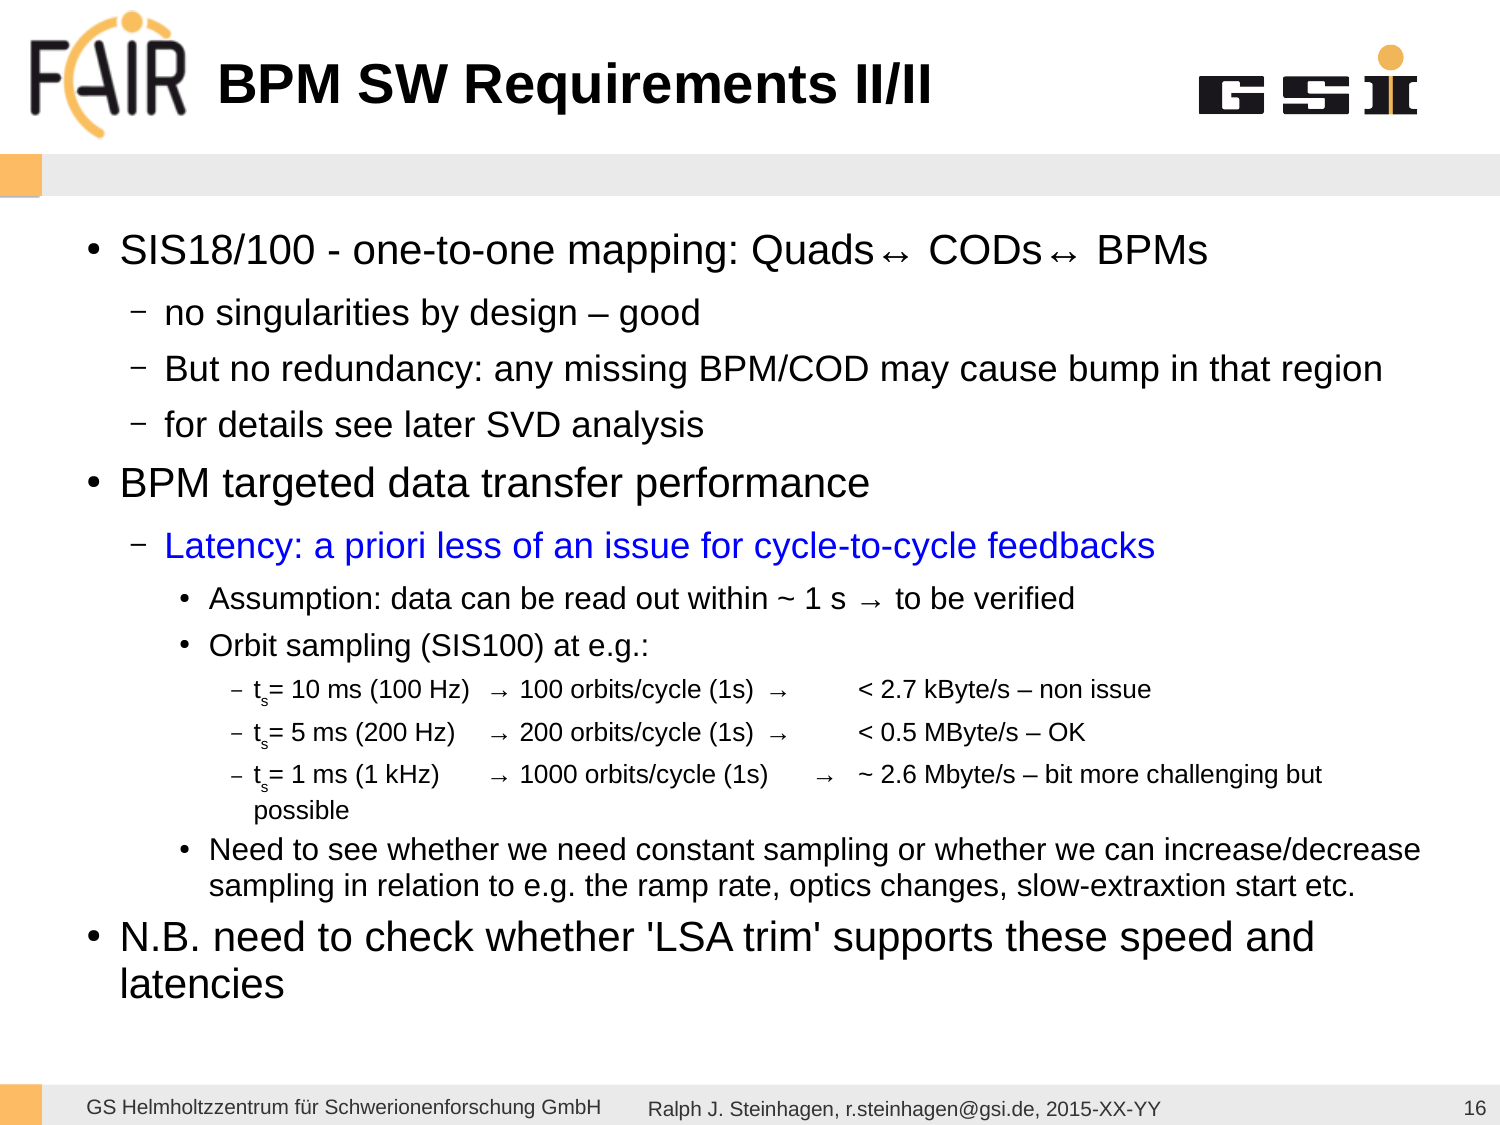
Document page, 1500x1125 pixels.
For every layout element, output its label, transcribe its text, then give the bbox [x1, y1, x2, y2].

title BPM SW Requirements II/II [217, 20, 1109, 147]
picture [1197, 42, 1419, 117]
list SIS18/100 - one-to-one mapping: Quads↔ CODs↔ BPMs no singularities by design – good But no redundancy: any missing BPM/COD may cause bump in that region for details see later SVD analysis BPM targeted data transfer performance Latency: a priori less of an issue for cycle-to-cycle feedbacks Assumption: data can be read out within ~ 1 s → to be verified Orbit sampling (SIS100) at e.g.: ts= 10 ms (100 Hz) → 100 orbits/cycle (1s) → < 2.7 kByte/s – non issue ts= 5 ms (200 Hz) → 200 orbits/cycle (1s) → < 0.5 MByte/s – OK ts= 1 ms (1 kHz) → 1000 orbits/cycle (1s) → ~ 2.6 Mbyte/s – bit more challenging but possible Need to see whether we need constant sampling or whether we can increase/decrease sampling in relation to e.g. the ramp rate, optics changes, slow-extraxtion start etc. N.B. need to check whether 'LSA trim' supports these speed and latencies [75, 226, 1425, 1050]
picture [30, 9, 187, 141]
